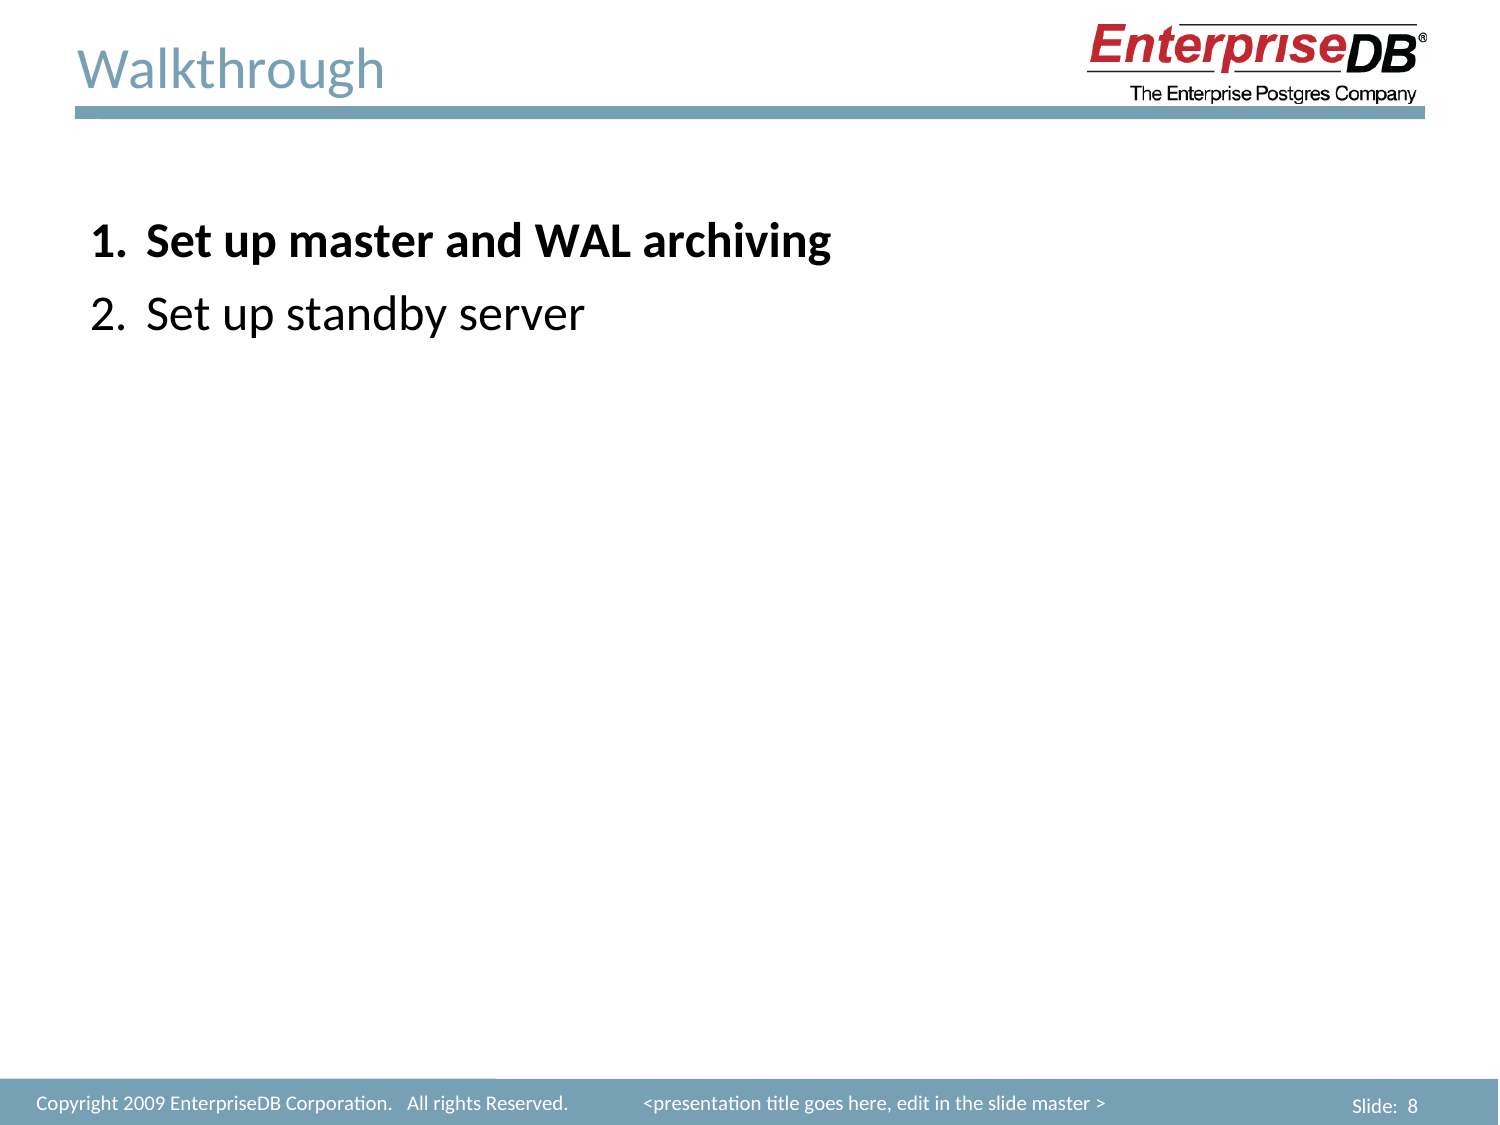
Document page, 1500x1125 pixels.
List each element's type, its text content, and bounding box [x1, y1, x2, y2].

title Walkthrough [62, 12, 1088, 118]
list Set up master and WAL archiving Set up standby server [75, 200, 1426, 943]
picture [1088, 24, 1427, 104]
